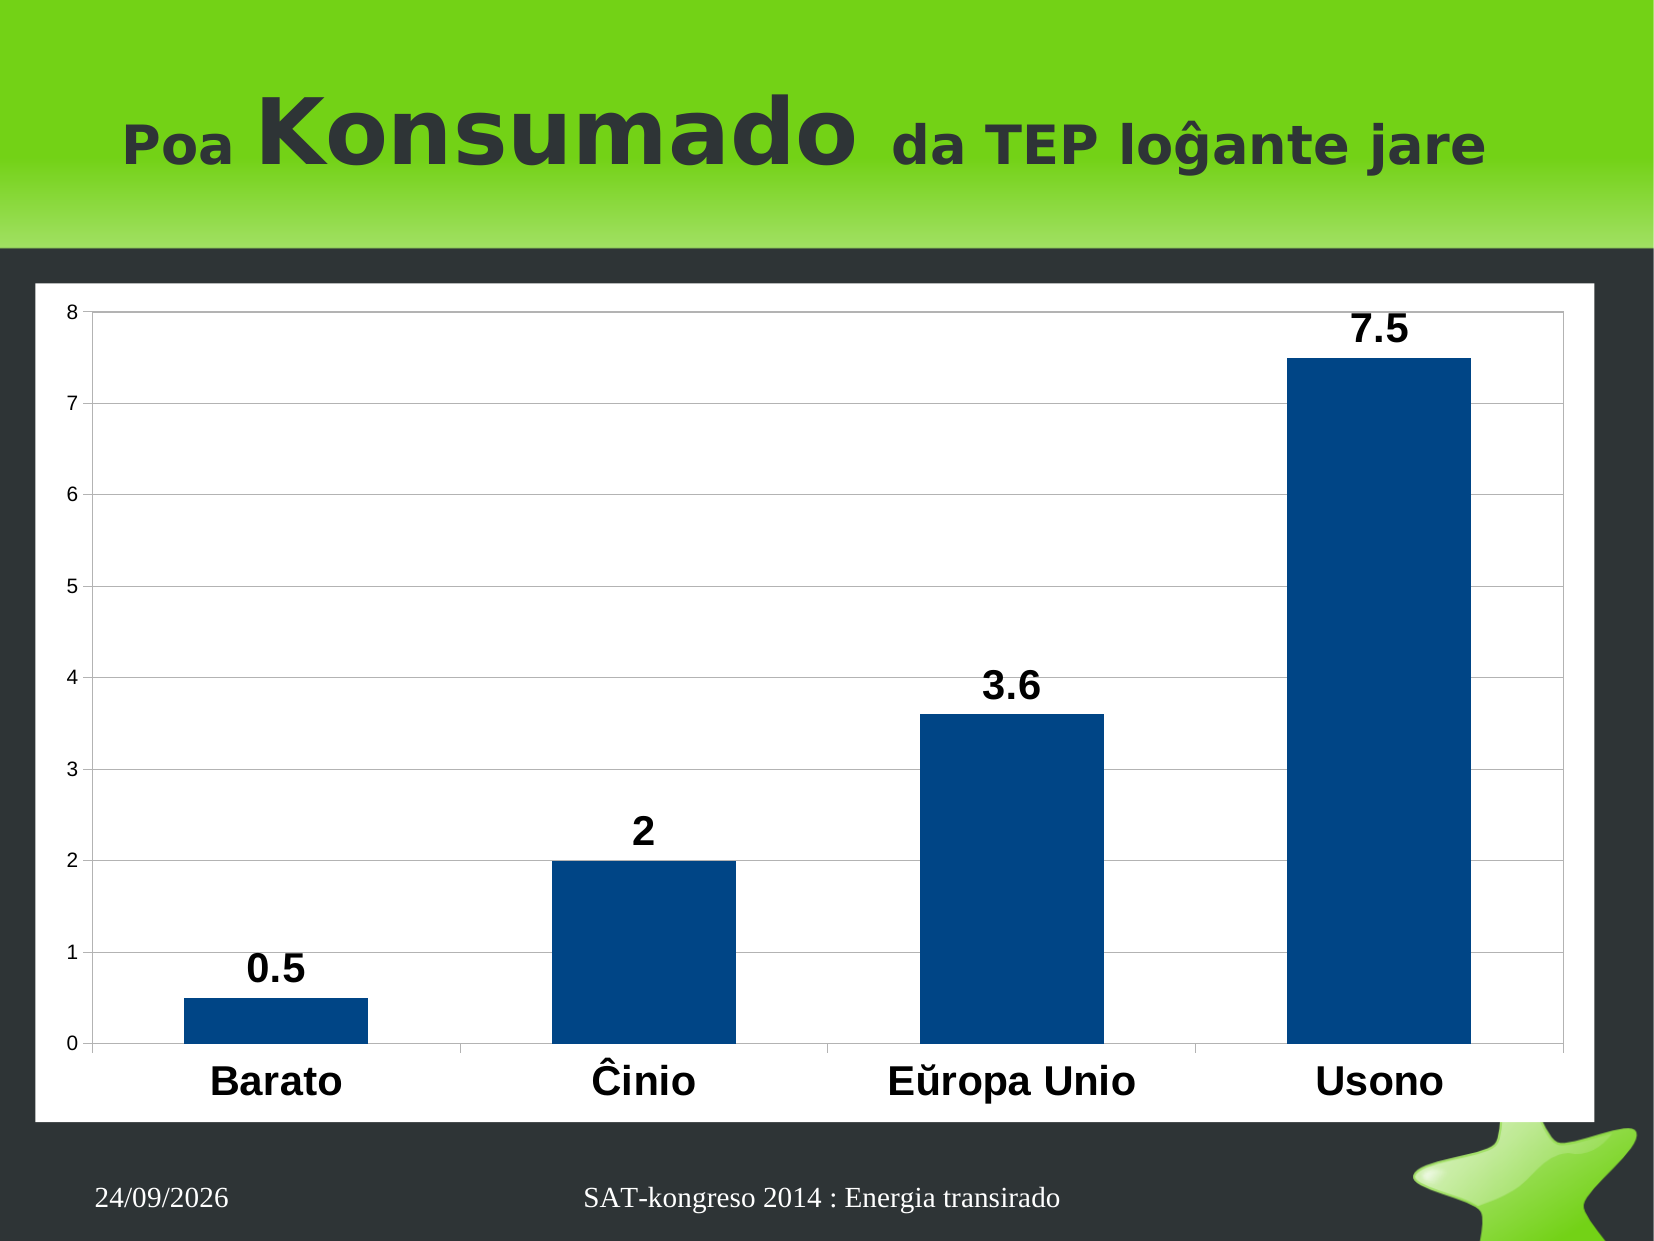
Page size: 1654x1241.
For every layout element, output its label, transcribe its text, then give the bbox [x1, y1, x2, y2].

picture [0, 0, 1654, 1241]
chart [35, 283, 1595, 1123]
title Poa Konsumado da TEP loĝante jare [76, 29, 1565, 237]
